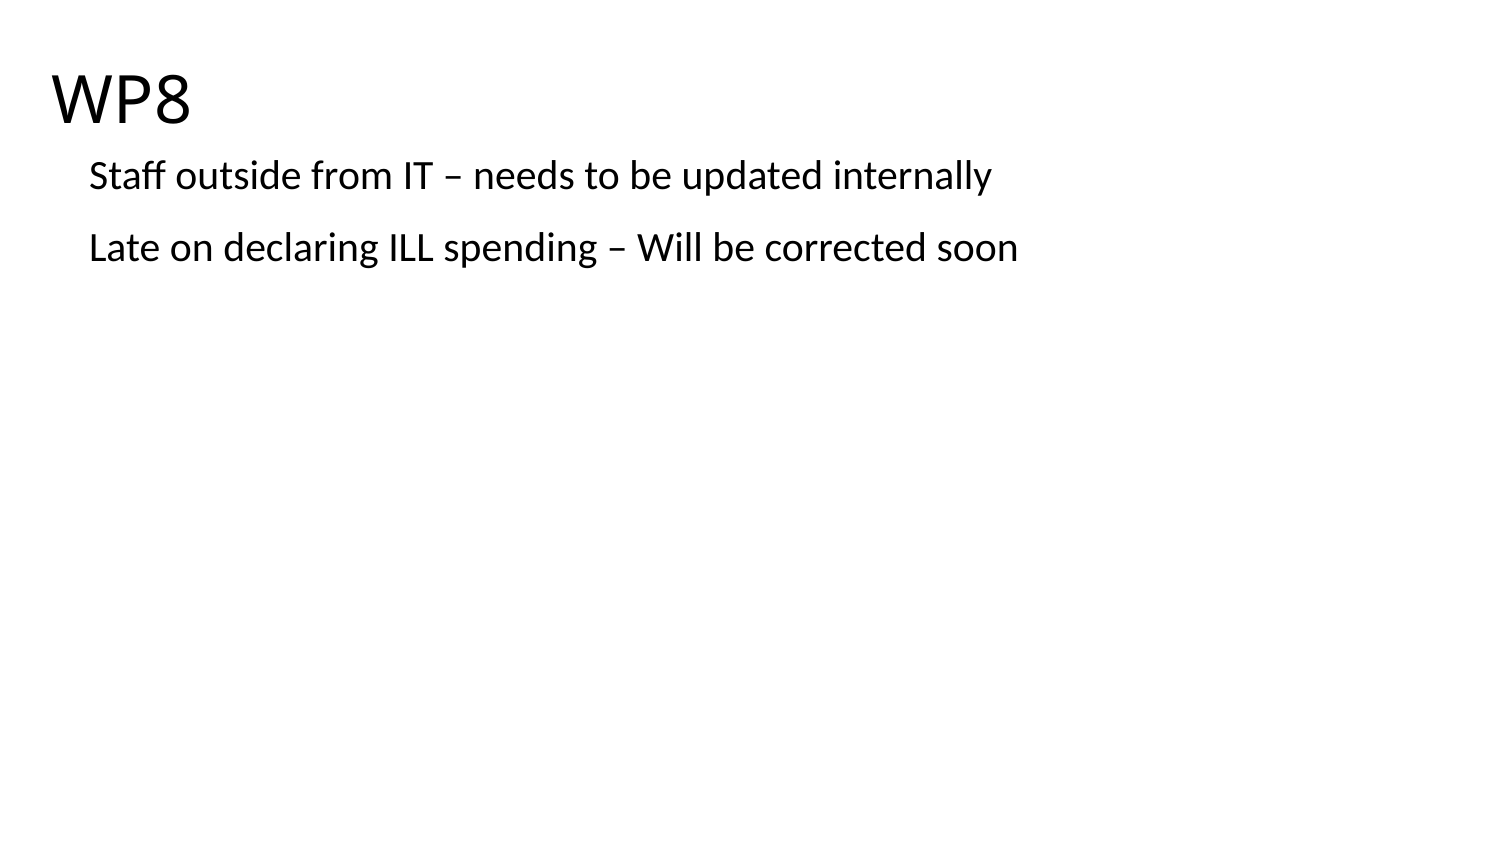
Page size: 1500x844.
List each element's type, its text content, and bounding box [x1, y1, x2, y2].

list WP8 [36, 44, 1469, 155]
list Staff outside from IT – needs to be updated internally Late on declaring ILL spending – Will be corrected soon [36, 155, 1469, 774]
